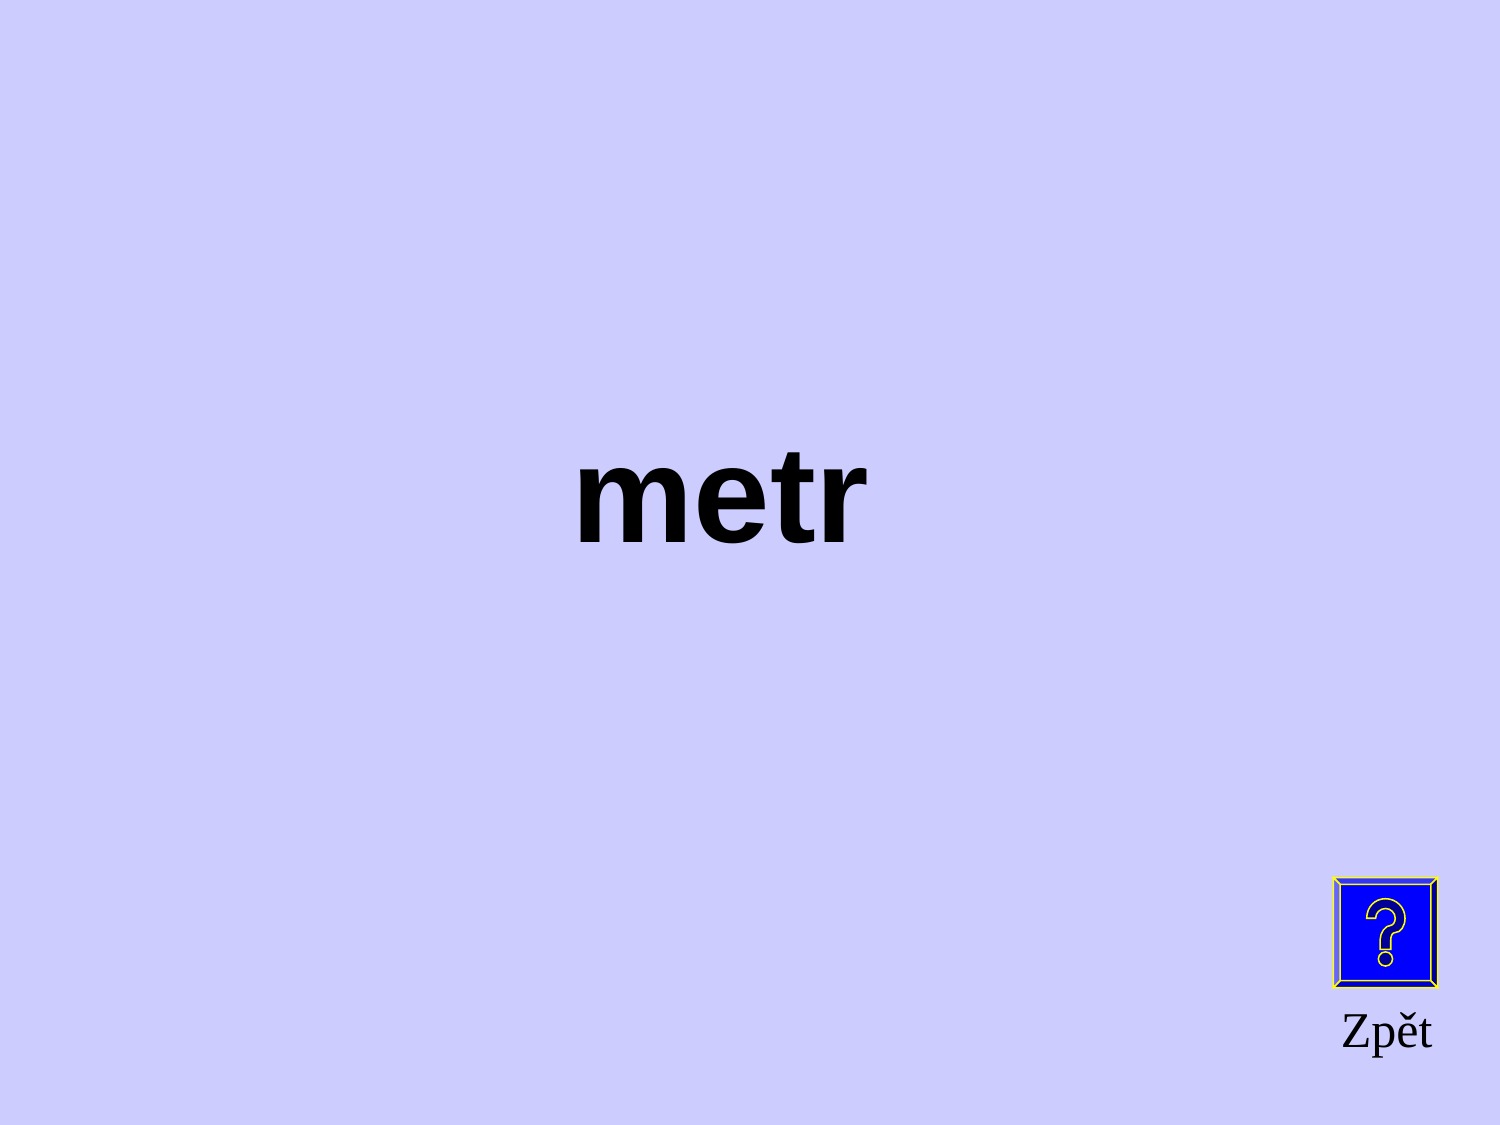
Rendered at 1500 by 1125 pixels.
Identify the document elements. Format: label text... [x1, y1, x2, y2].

text_box Zpět [1274, 990, 1500, 1066]
text_box [1334, 877, 1438, 988]
text_box metr [513, 397, 928, 578]
